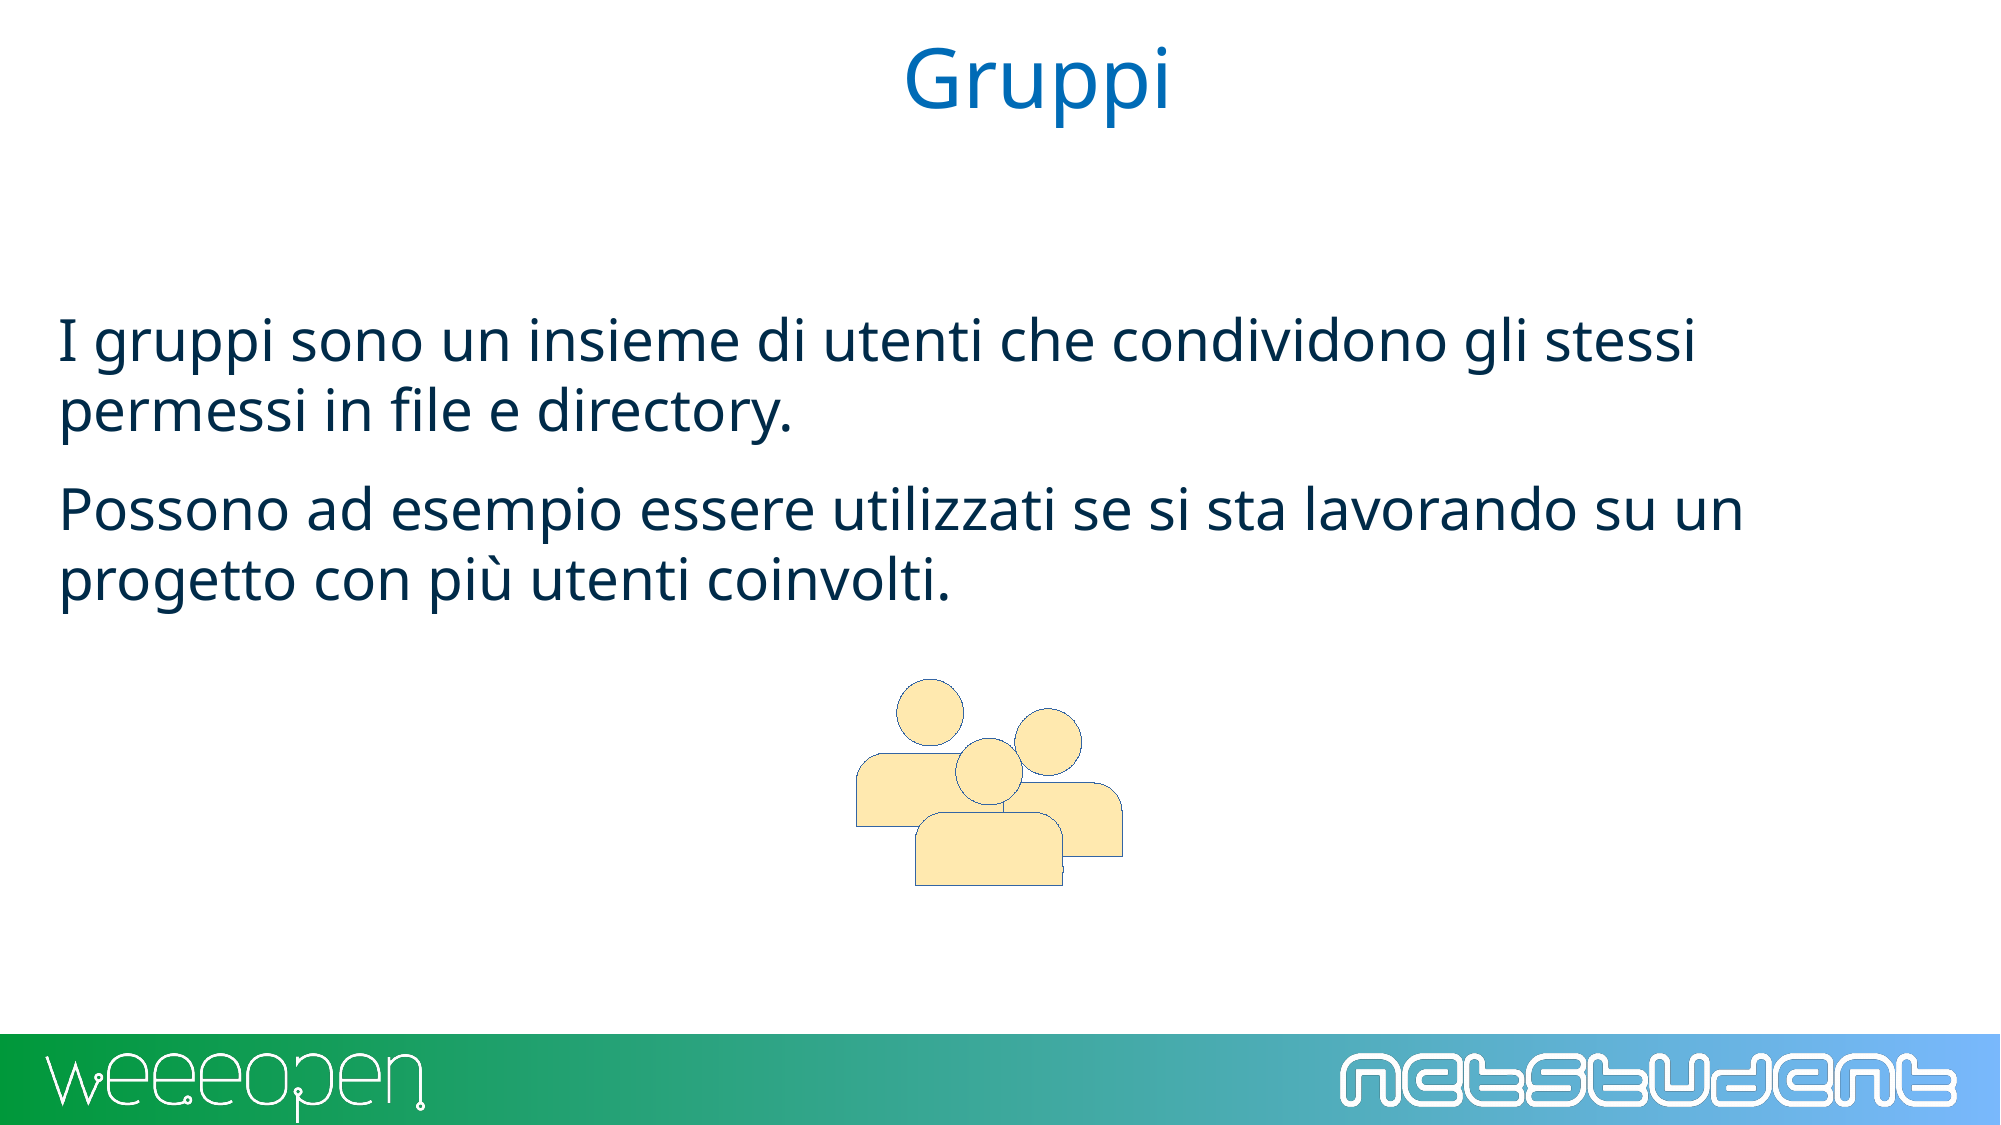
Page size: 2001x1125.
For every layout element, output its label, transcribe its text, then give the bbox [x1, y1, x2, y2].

text_box [856, 708, 1123, 886]
text_box [896, 679, 964, 746]
picture [1340, 1053, 1957, 1107]
list I gruppi sono un insieme di utenti che condividono gli stessi permessi in file e directory. Possono ad esempio essere utilizzati se si sta lavorando su un progetto con più utenti coinvolti. [43, 295, 1959, 1010]
picture [45, 1053, 425, 1123]
title Gruppi [43, 29, 1959, 247]
